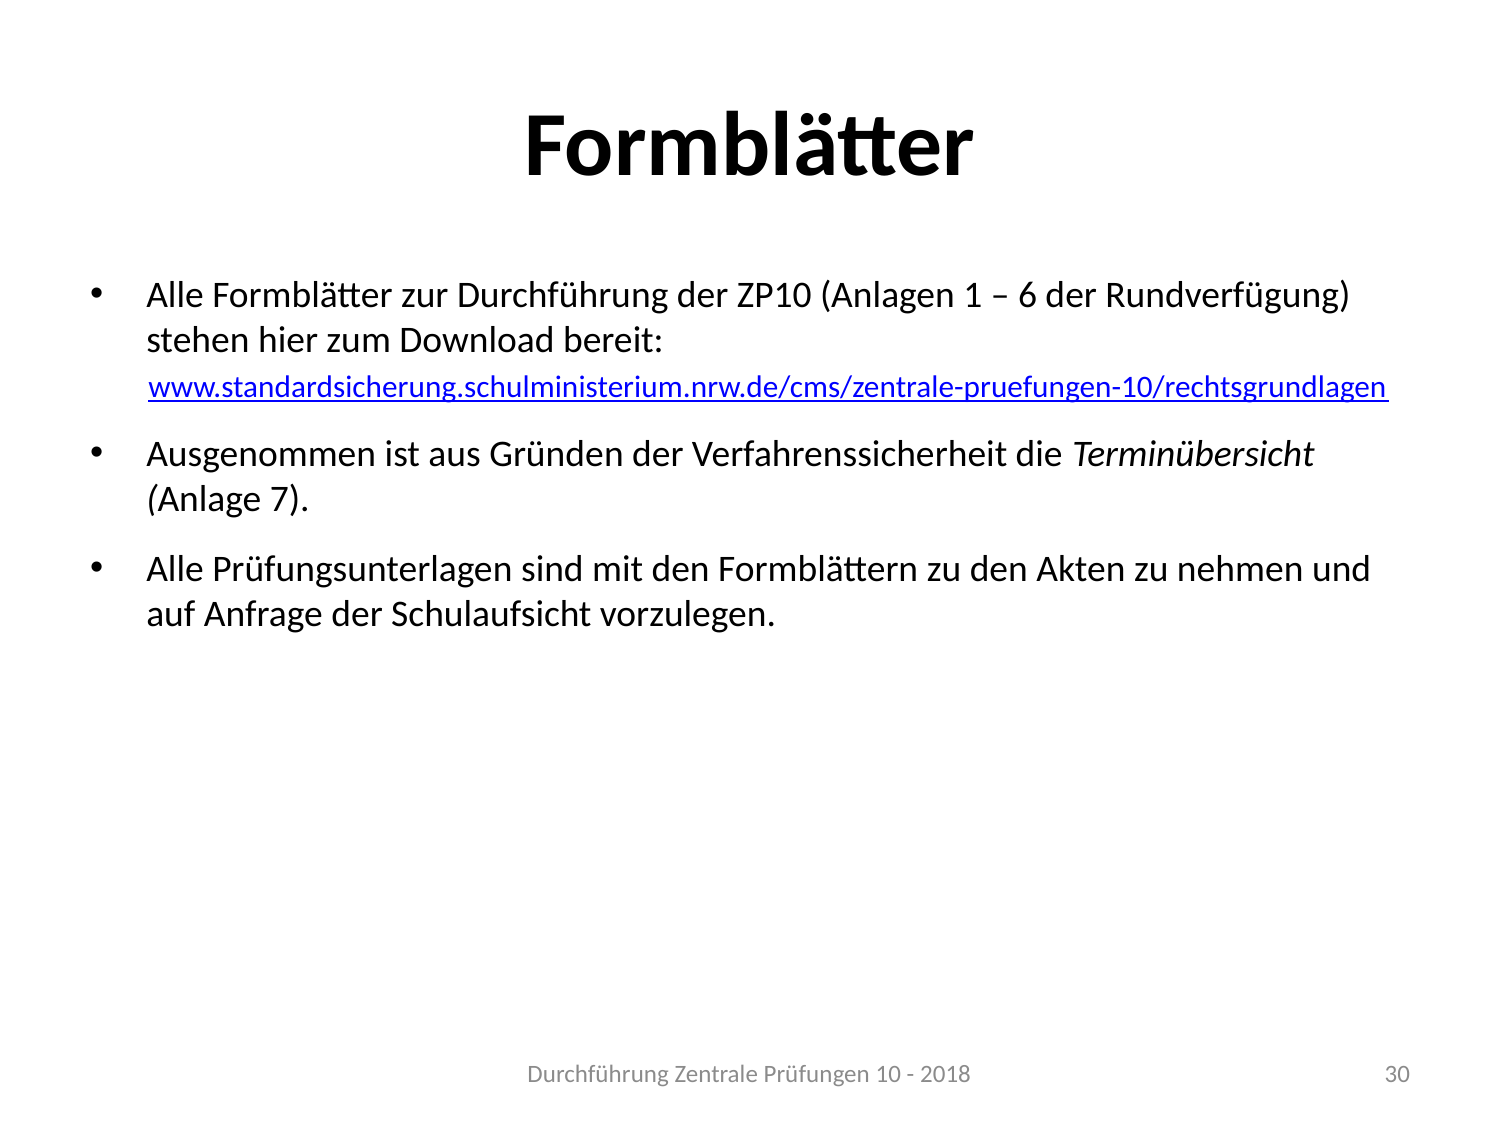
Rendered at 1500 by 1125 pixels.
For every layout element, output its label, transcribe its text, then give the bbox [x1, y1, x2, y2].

slide_number <Foliennummer> [1074, 1042, 1425, 1103]
title Formblätter [75, 45, 1425, 233]
list Alle Formblätter zur Durchführung der ZP10 (Anlagen 1 – 6 der Rundverfügung) stehen hier zum Download bereit: www.standardsicherung.schulministerium.nrw.de/cms/zentrale-pruefungen-10/rechtsgrundlagen Ausgenommen ist aus Gründen der Verfahrenssicherheit die Terminübersicht (Anlage 7). Alle Prüfungsunterlagen sind mit den Formblättern zu den Akten zu nehmen und auf Anfrage der Schulaufsicht vorzulegen. [75, 262, 1425, 1005]
footer Durchführung Zentrale Prüfungen 10 - 2018 [512, 1042, 988, 1103]
